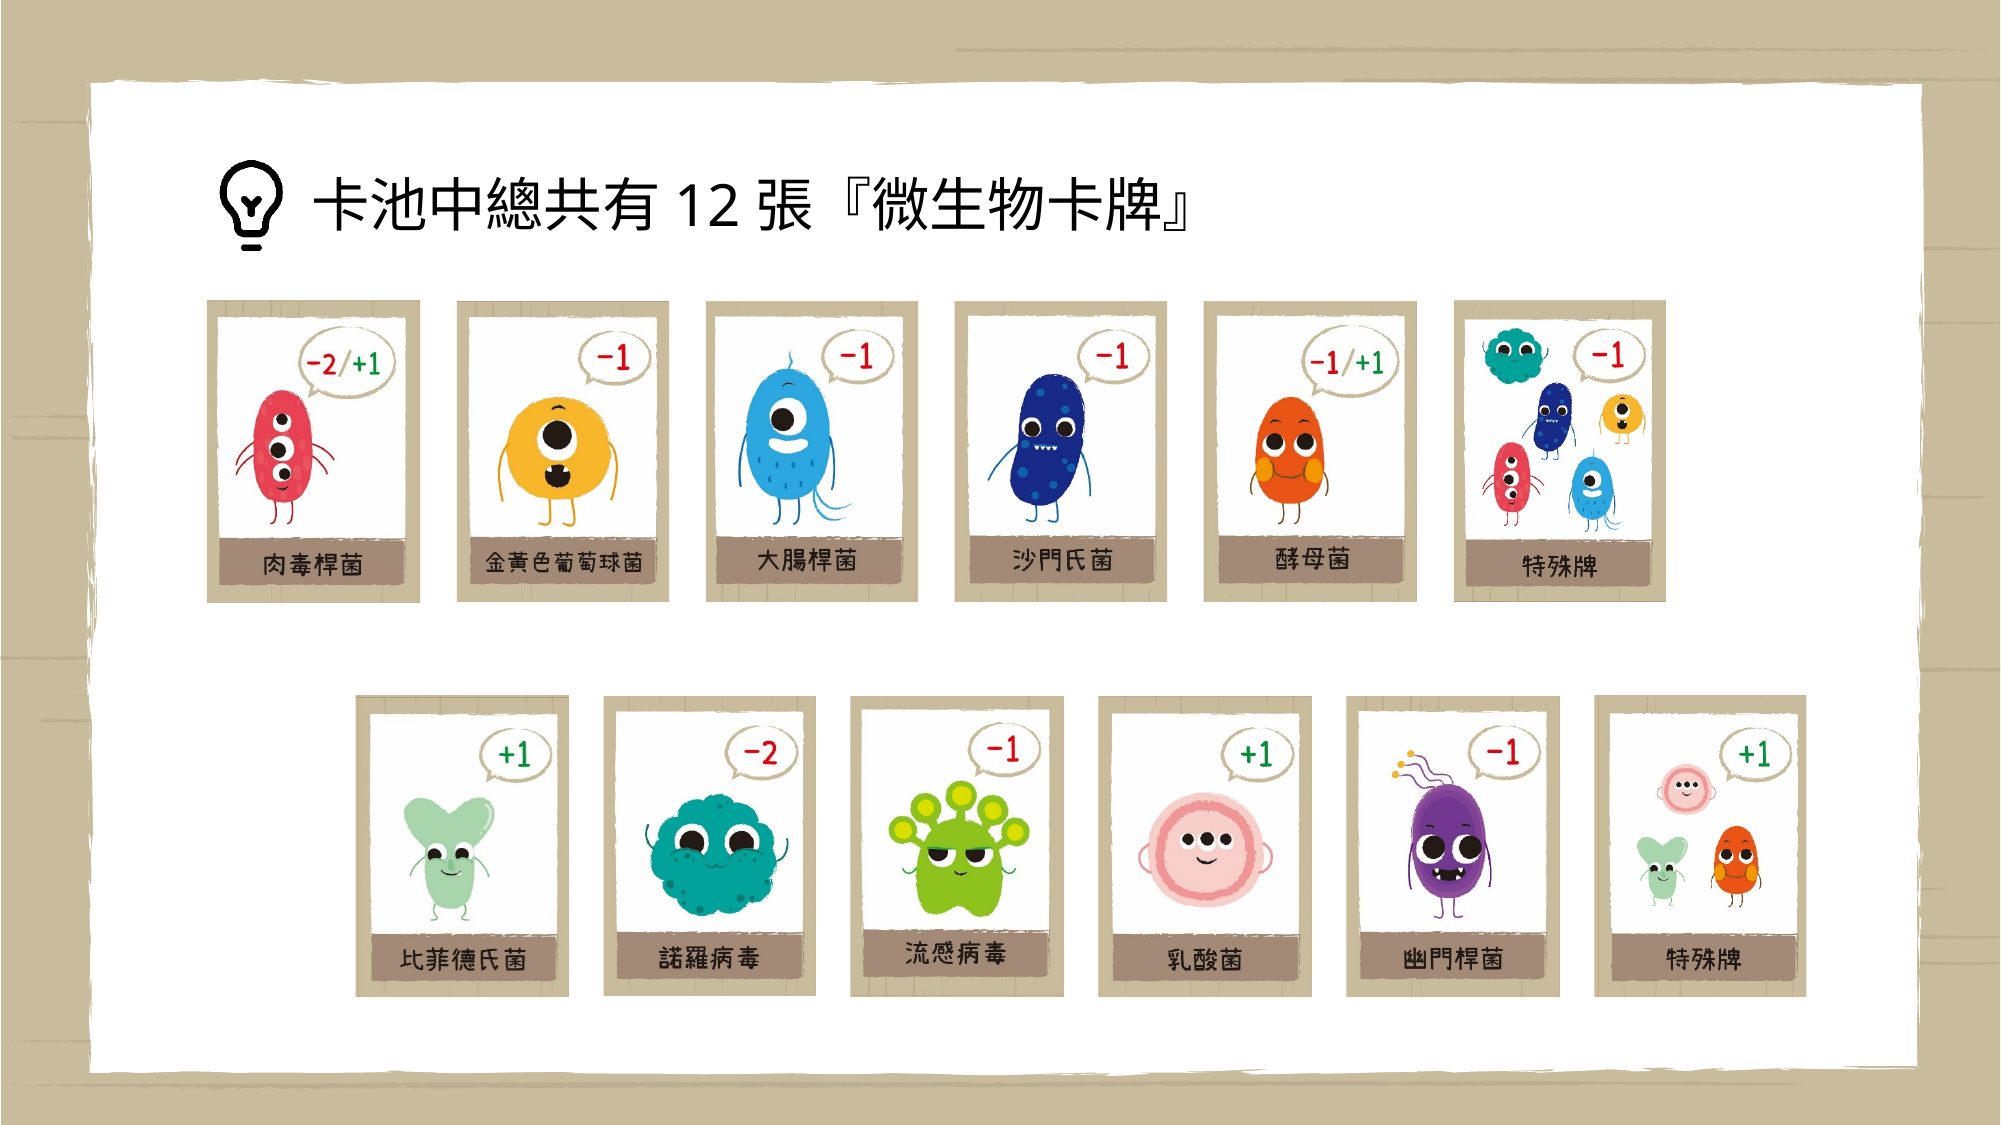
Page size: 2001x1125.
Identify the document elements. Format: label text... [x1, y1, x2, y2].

picture [1346, 696, 1560, 997]
text_box 卡池中總共有12張『微生物卡牌』 [295, 160, 1718, 251]
picture [456, 301, 670, 602]
picture [705, 301, 919, 602]
picture [603, 696, 816, 997]
picture [206, 300, 421, 603]
picture [1098, 696, 1312, 997]
picture [954, 301, 1168, 602]
picture [1594, 695, 1807, 997]
picture [850, 696, 1064, 997]
picture [1203, 301, 1418, 602]
picture [1453, 300, 1666, 602]
picture [355, 695, 570, 997]
picture [206, 160, 295, 251]
